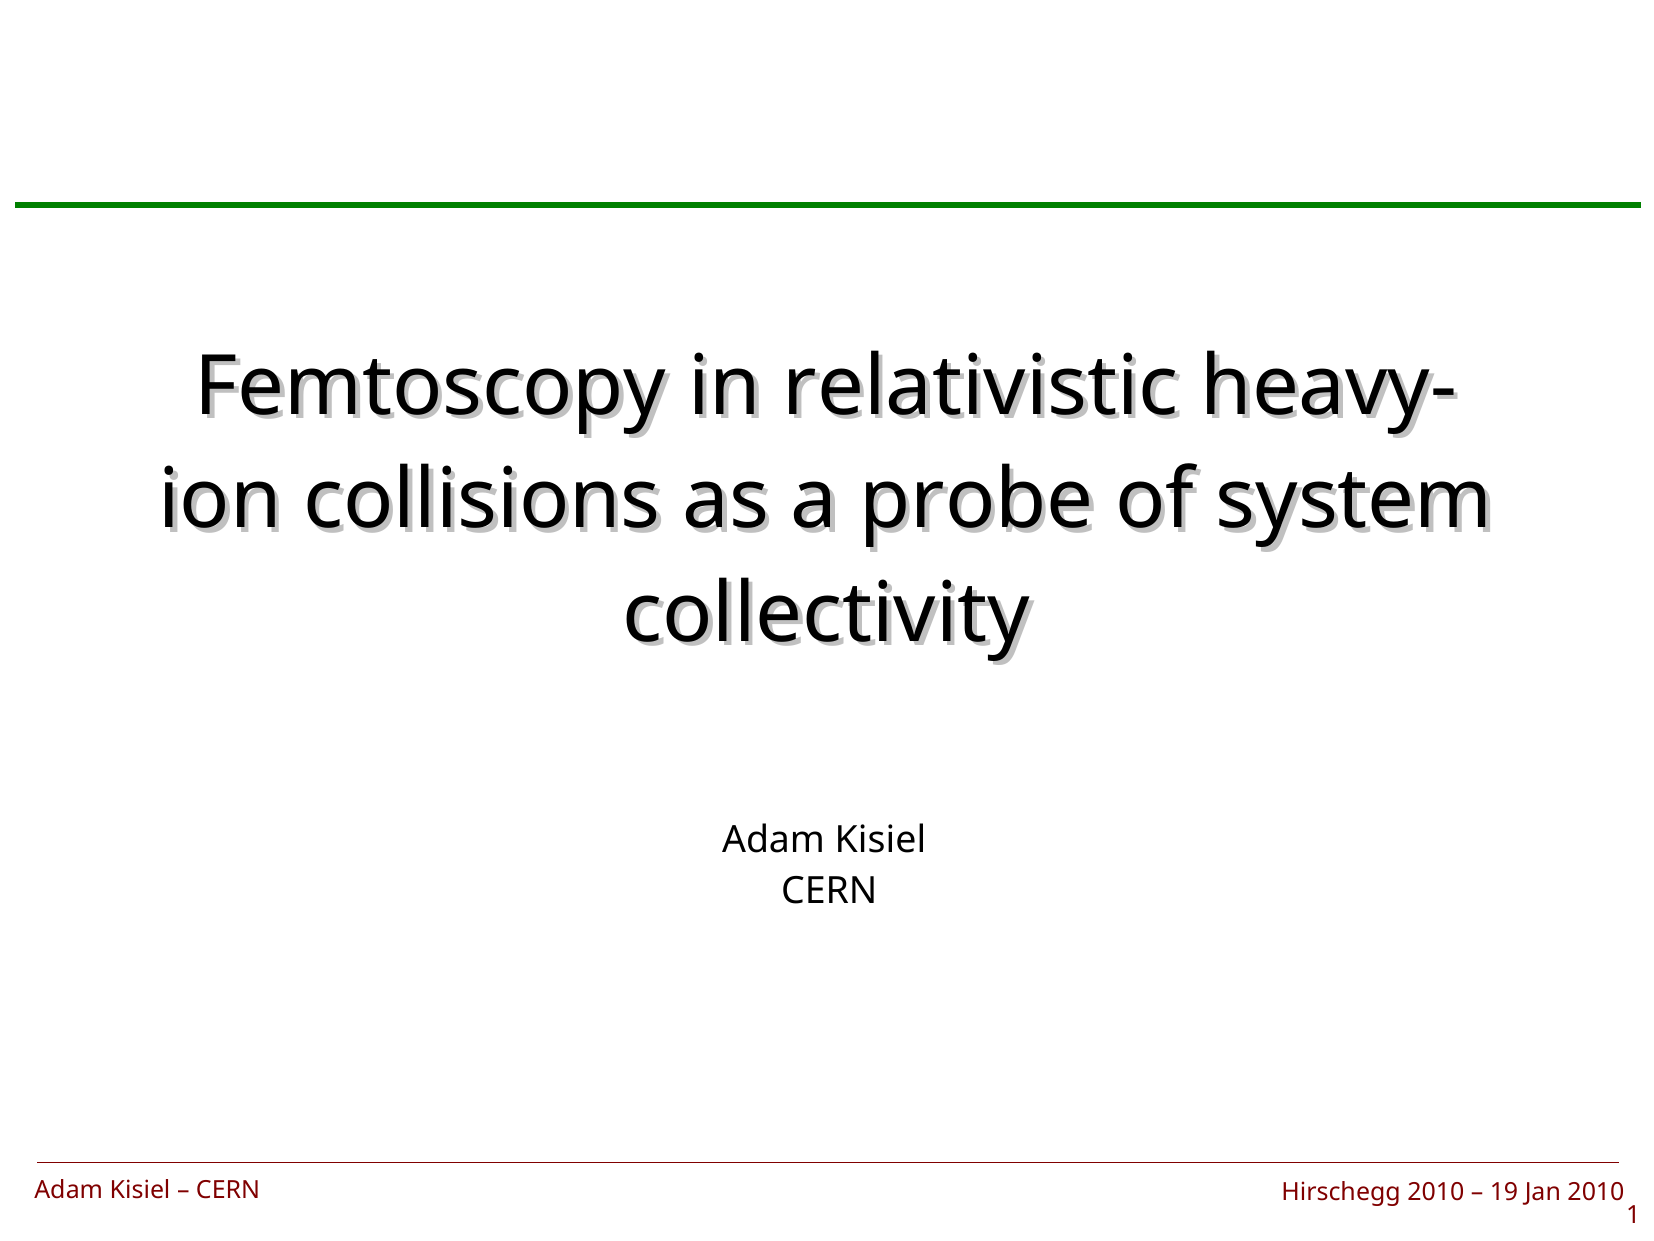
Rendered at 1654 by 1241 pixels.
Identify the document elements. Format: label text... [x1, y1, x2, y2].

text_box Adam Kisiel CERN [722, 812, 1029, 1141]
title Femtoscopy in relativistic heavy-ion collisions as a probe of system collectivity [145, 329, 1508, 662]
